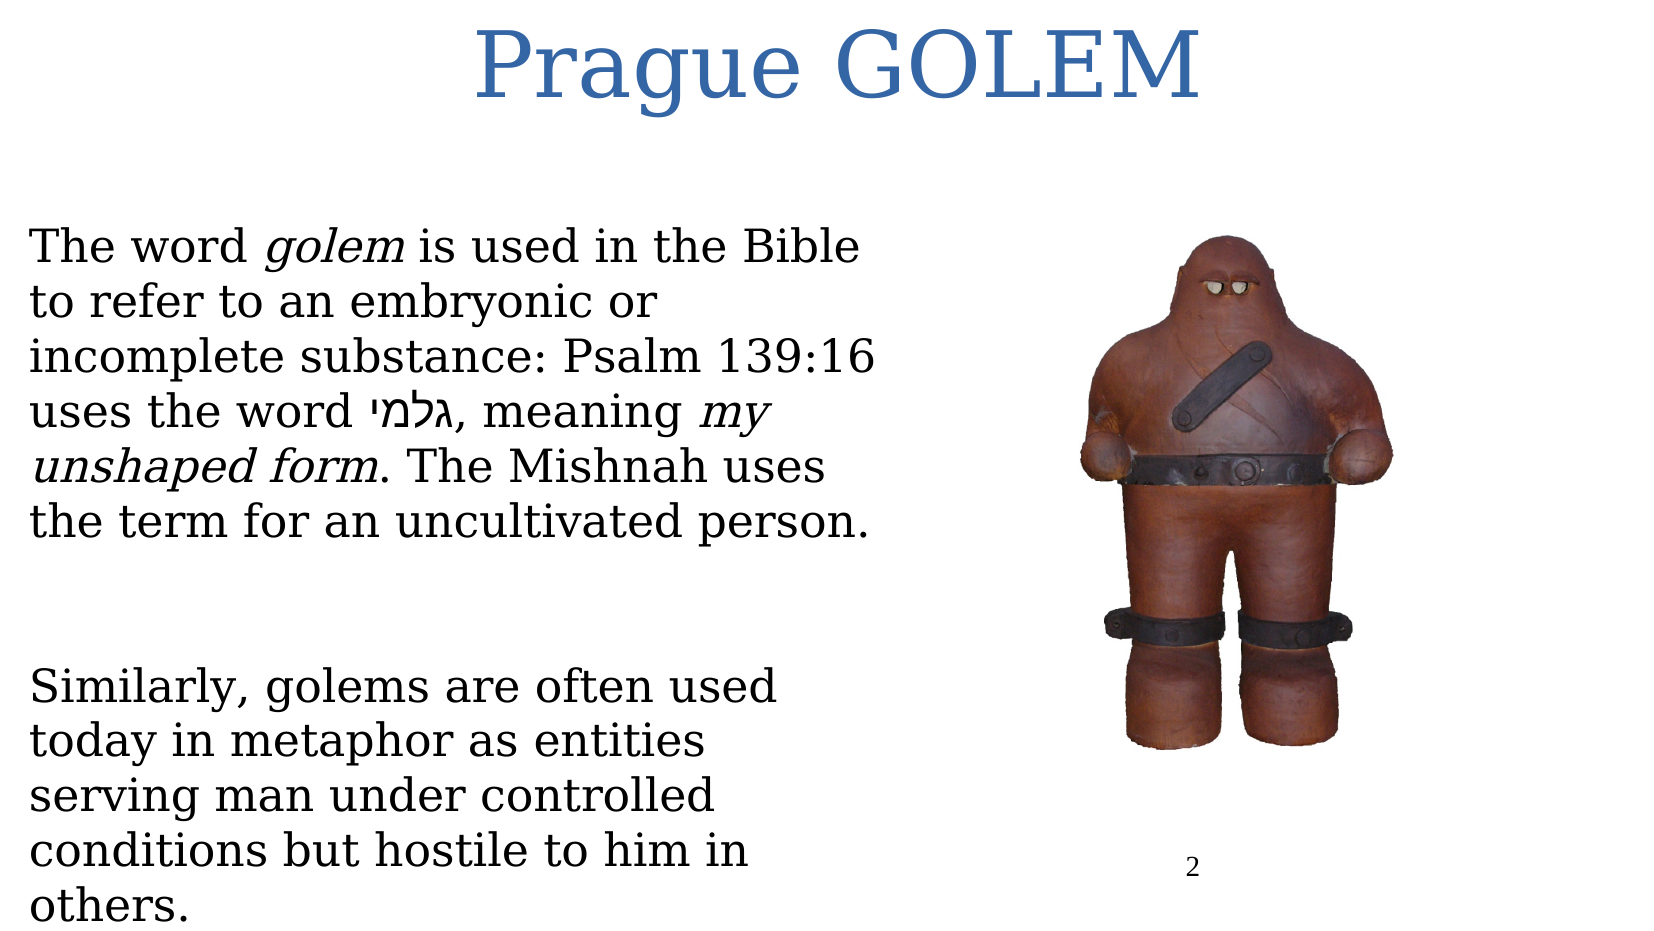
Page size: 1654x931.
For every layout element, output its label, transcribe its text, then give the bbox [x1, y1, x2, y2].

picture [1024, 210, 1449, 776]
text_box The word golem is used in the Bible to refer to an embryonic or incomplete substance: Psalm 139:16 uses the word גלמי, meaning my unshaped form. The Mishnah uses the term for an uncultivated person. Similarly, golems are often used today in metaphor as entities serving man under controlled conditions but hostile to him in others. [16, 210, 904, 834]
text_box [1185, 847, 1571, 912]
text_box Prague GOLEM [460, 0, 1078, 124]
